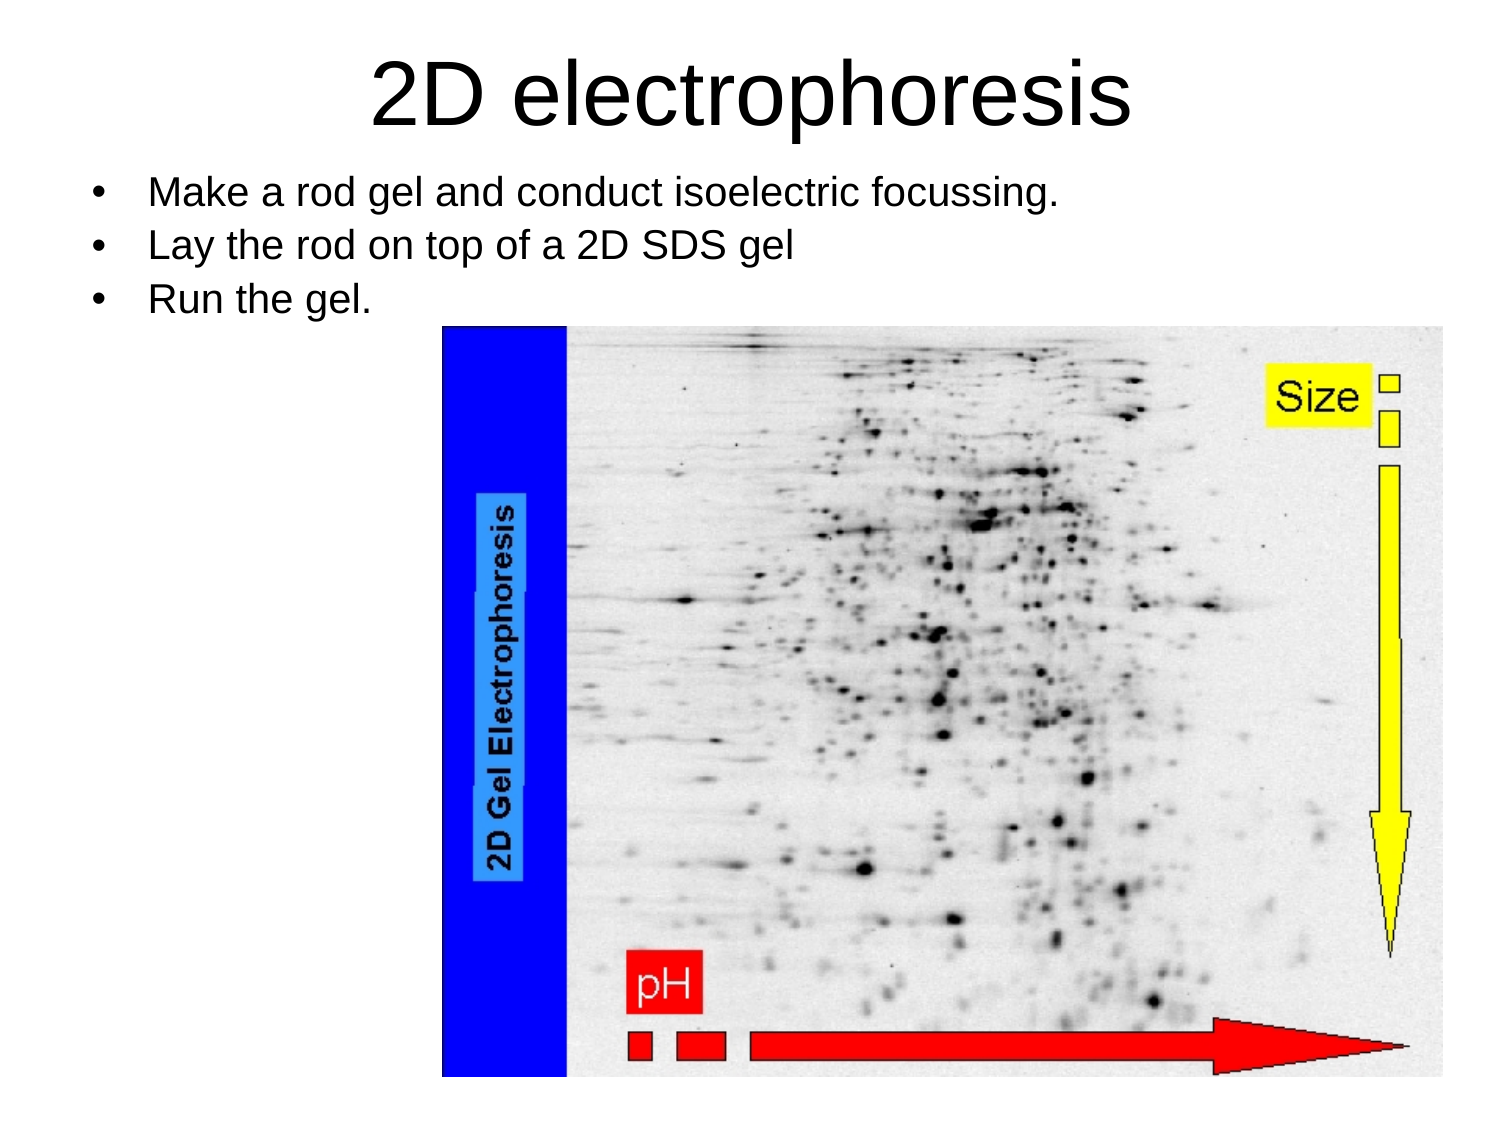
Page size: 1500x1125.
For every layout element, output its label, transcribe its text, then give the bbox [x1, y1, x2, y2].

picture [442, 326, 1443, 1077]
title 2D electrophoresis [76, 0, 1427, 160]
list Make a rod gel and conduct isoelectric focussing. Lay the rod on top of a 2D SDS gel Run the gel. [76, 160, 1427, 904]
